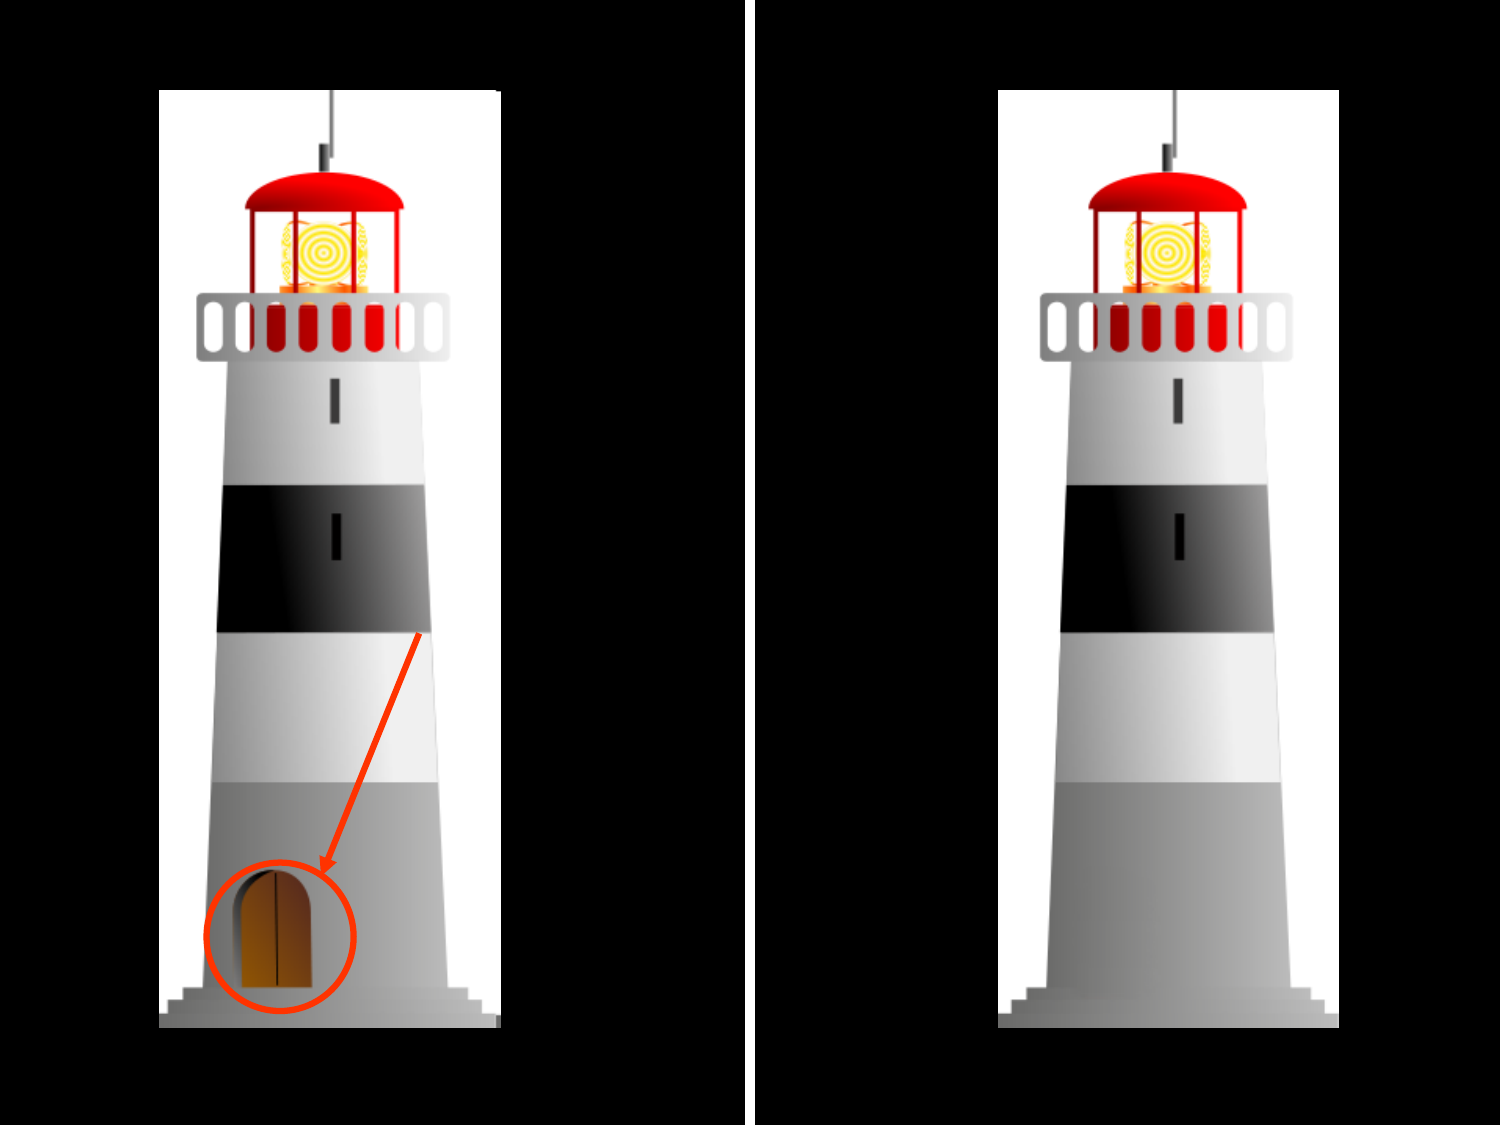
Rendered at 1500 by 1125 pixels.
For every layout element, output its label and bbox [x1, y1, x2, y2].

picture [159, 90, 501, 1028]
picture [998, 90, 1339, 1028]
